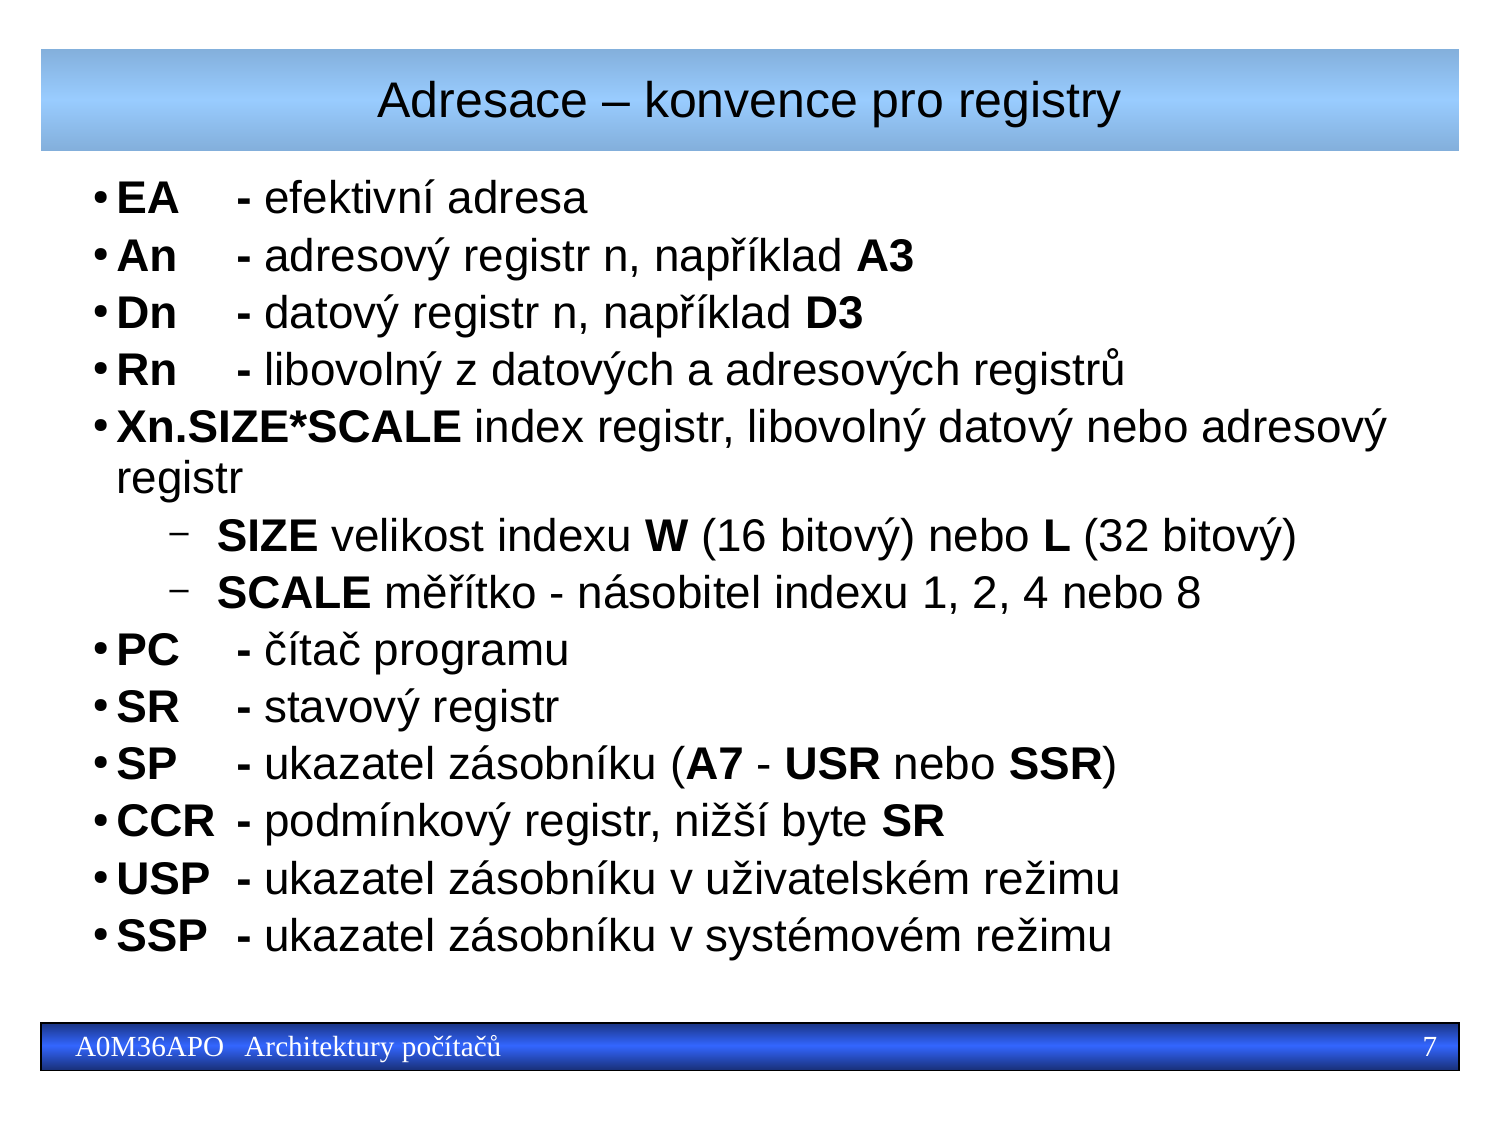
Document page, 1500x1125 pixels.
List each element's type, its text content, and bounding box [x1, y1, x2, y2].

title Adresace – konvence pro registry [41, 49, 1459, 151]
list EA - efektivní adresa An - adresový registr n, například A3 Dn - datový registr n, například D3 Rn - libovolný z datových a adresových registrů Xn.SIZE*SCALE index registr, libovolný datový nebo adresový registr SIZE velikost indexu W (16 bitový) nebo L (32 bitový) SCALE měřítko - násobitel indexu 1, 2, 4 nebo 8 PC - čítač programu SR - stavový registr SP - ukazatel zásobníku (A7 - USR nebo SSR) CCR - podmínkový registr, nižší byte SR USP - ukazatel zásobníku v uživatelském režimu SSP - ukazatel zásobníku v systémovém režimu [75, 172, 1426, 988]
